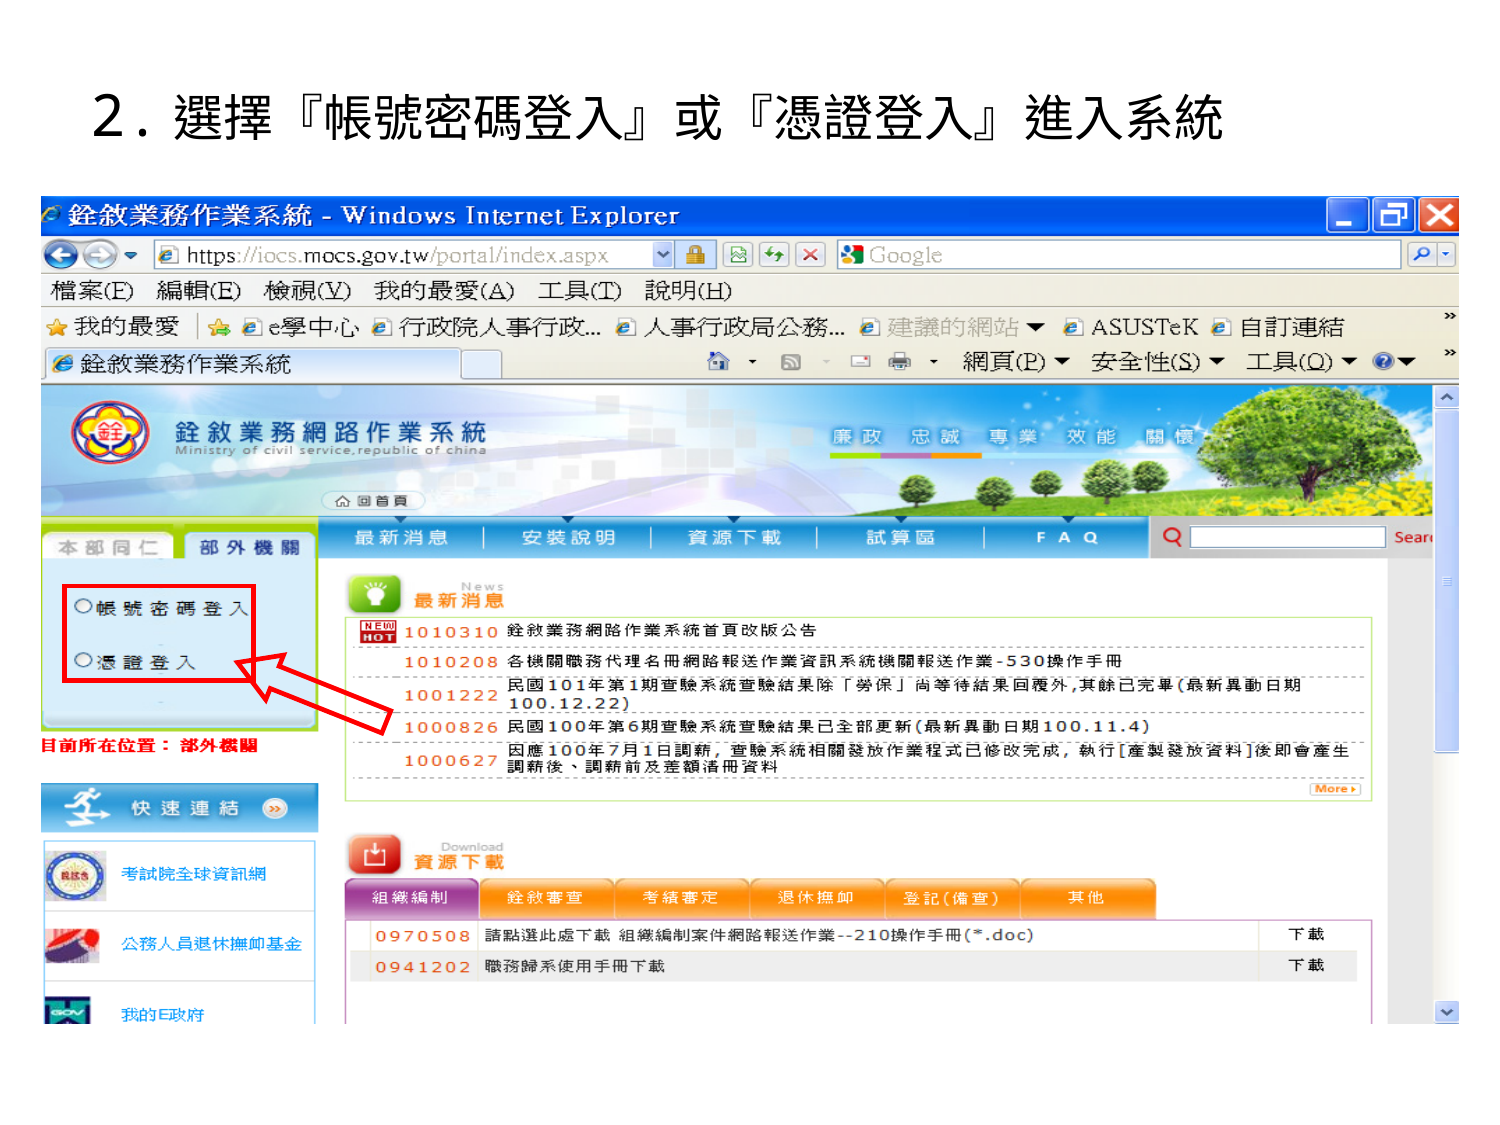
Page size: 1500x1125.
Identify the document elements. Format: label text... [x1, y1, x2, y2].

title 2.選擇『帳號密碼登入』或『憑證登入』進入系統 [75, 66, 1426, 161]
picture [41, 196, 1459, 1024]
text_box [64, 586, 391, 734]
